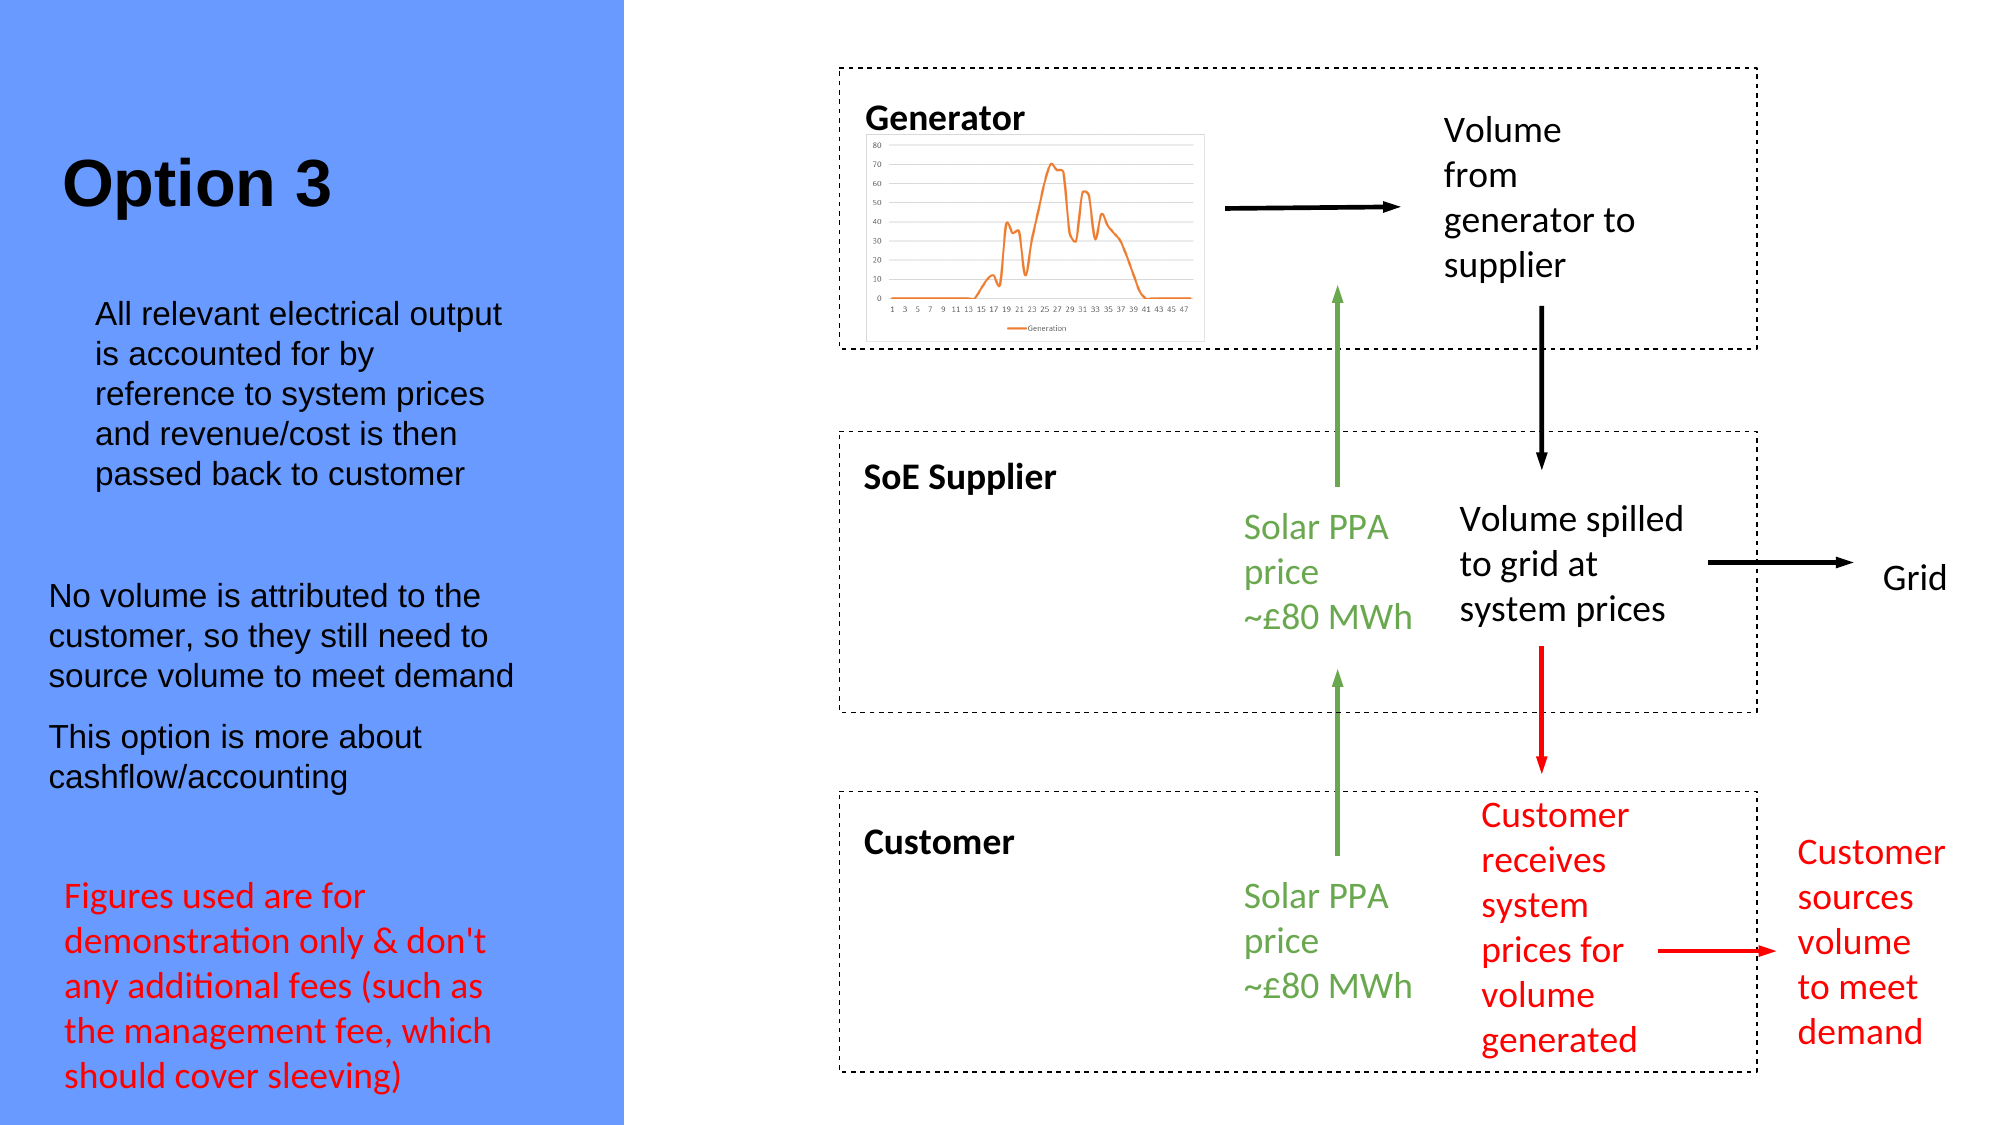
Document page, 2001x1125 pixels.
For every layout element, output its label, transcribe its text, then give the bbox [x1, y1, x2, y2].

text_box Volume from generator to supplier [1428, 89, 1655, 306]
text_box Generator [847, 78, 1044, 127]
text_box Solar PPA price ~£80 MWh [1228, 487, 1447, 654]
text_box Customer receives system prices for volume generated [1466, 775, 1663, 1057]
picture [866, 134, 1205, 342]
title No volume is attributed to the customer, so they still need to source volume to meet demand This option is more about cashflow/accounting [48, 574, 578, 846]
text_box All relevant electrical output is accounted for by reference to system prices and revenue/cost is then passed back to customer [79, 277, 538, 521]
text_box Figures used are for demonstration only & don't any additional fees (such as the management fee, which should cover sleeving) [49, 856, 542, 1115]
text_box Solar PPA price ~£80 MWh [1228, 856, 1447, 1023]
title Option 3 [62, 139, 564, 279]
text_box Grid [1864, 538, 1967, 587]
text_box SoE Supplier [847, 437, 1074, 492]
text_box Volume spilled to grid at system prices [1444, 478, 1708, 647]
text_box Customer sources volume to meet demand [1782, 812, 1967, 1067]
text_box Customer [847, 802, 1032, 857]
